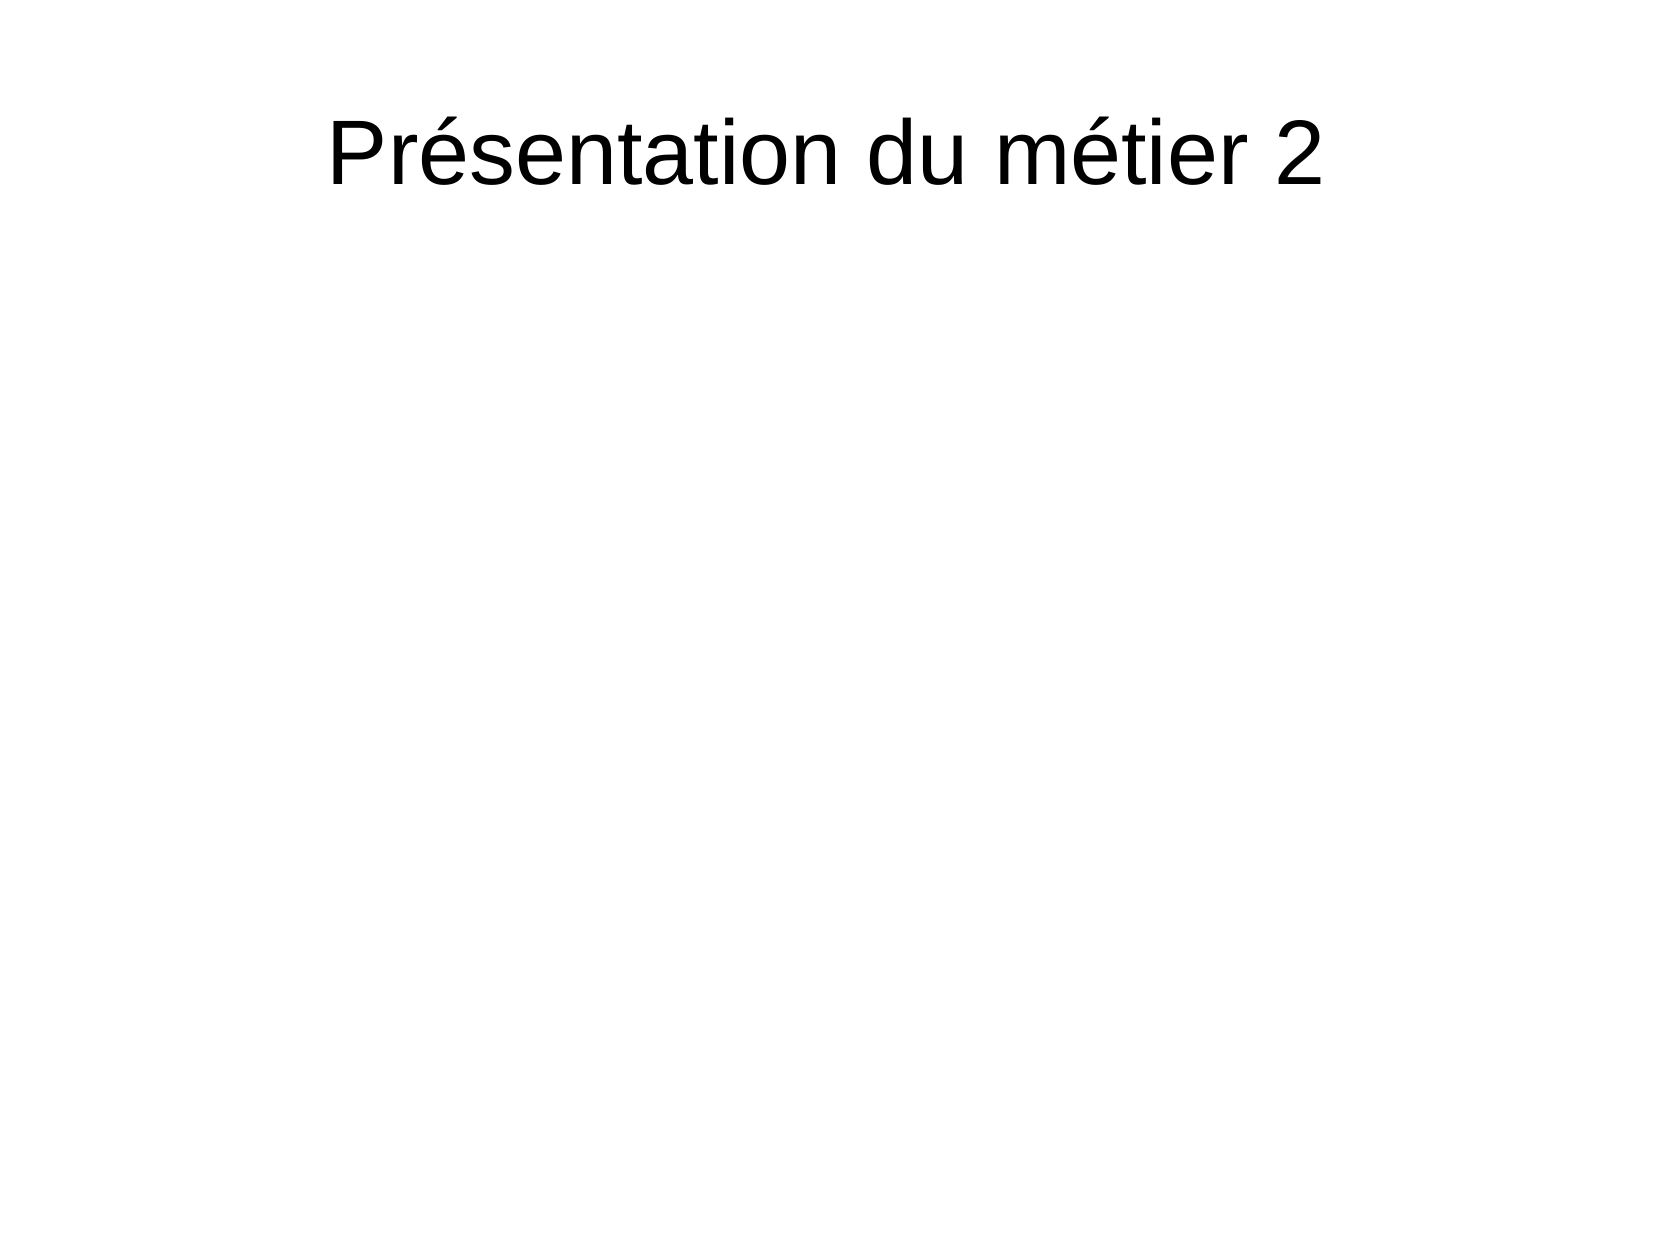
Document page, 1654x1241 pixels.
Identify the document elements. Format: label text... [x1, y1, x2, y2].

title Présentation du métier 2 [82, 49, 1571, 257]
